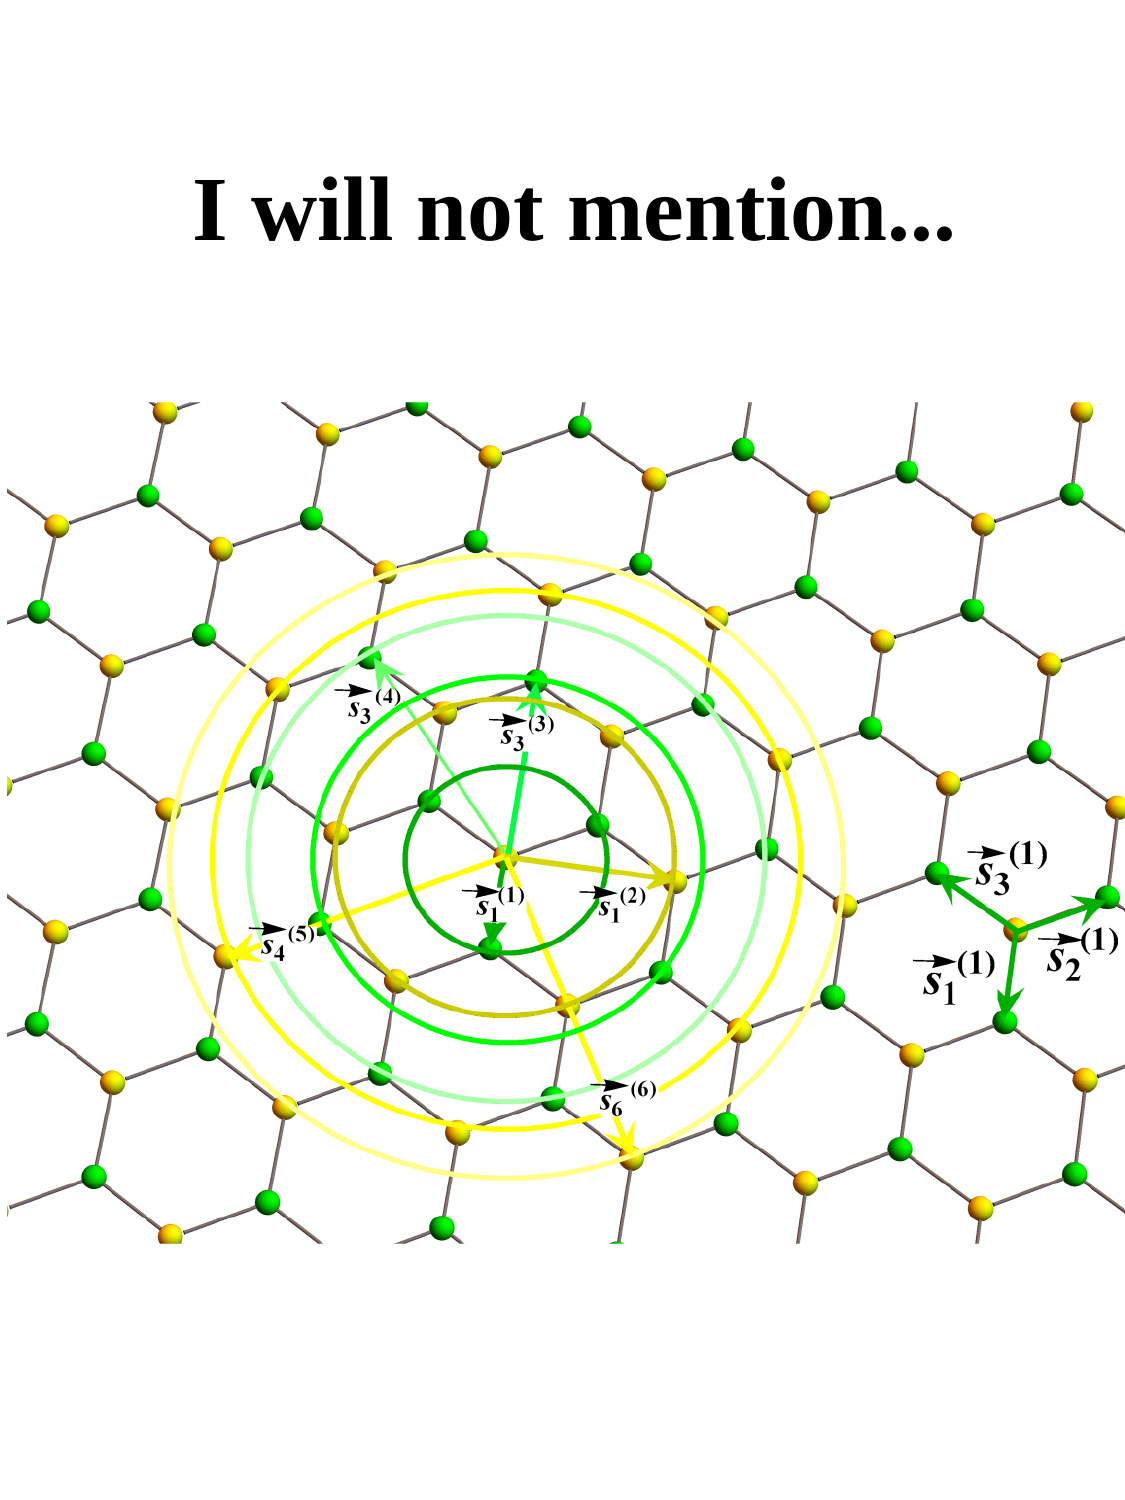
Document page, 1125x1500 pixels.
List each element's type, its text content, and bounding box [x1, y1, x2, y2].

text_box I will not mention... [111, 141, 1040, 393]
picture [7, 393, 1125, 1252]
